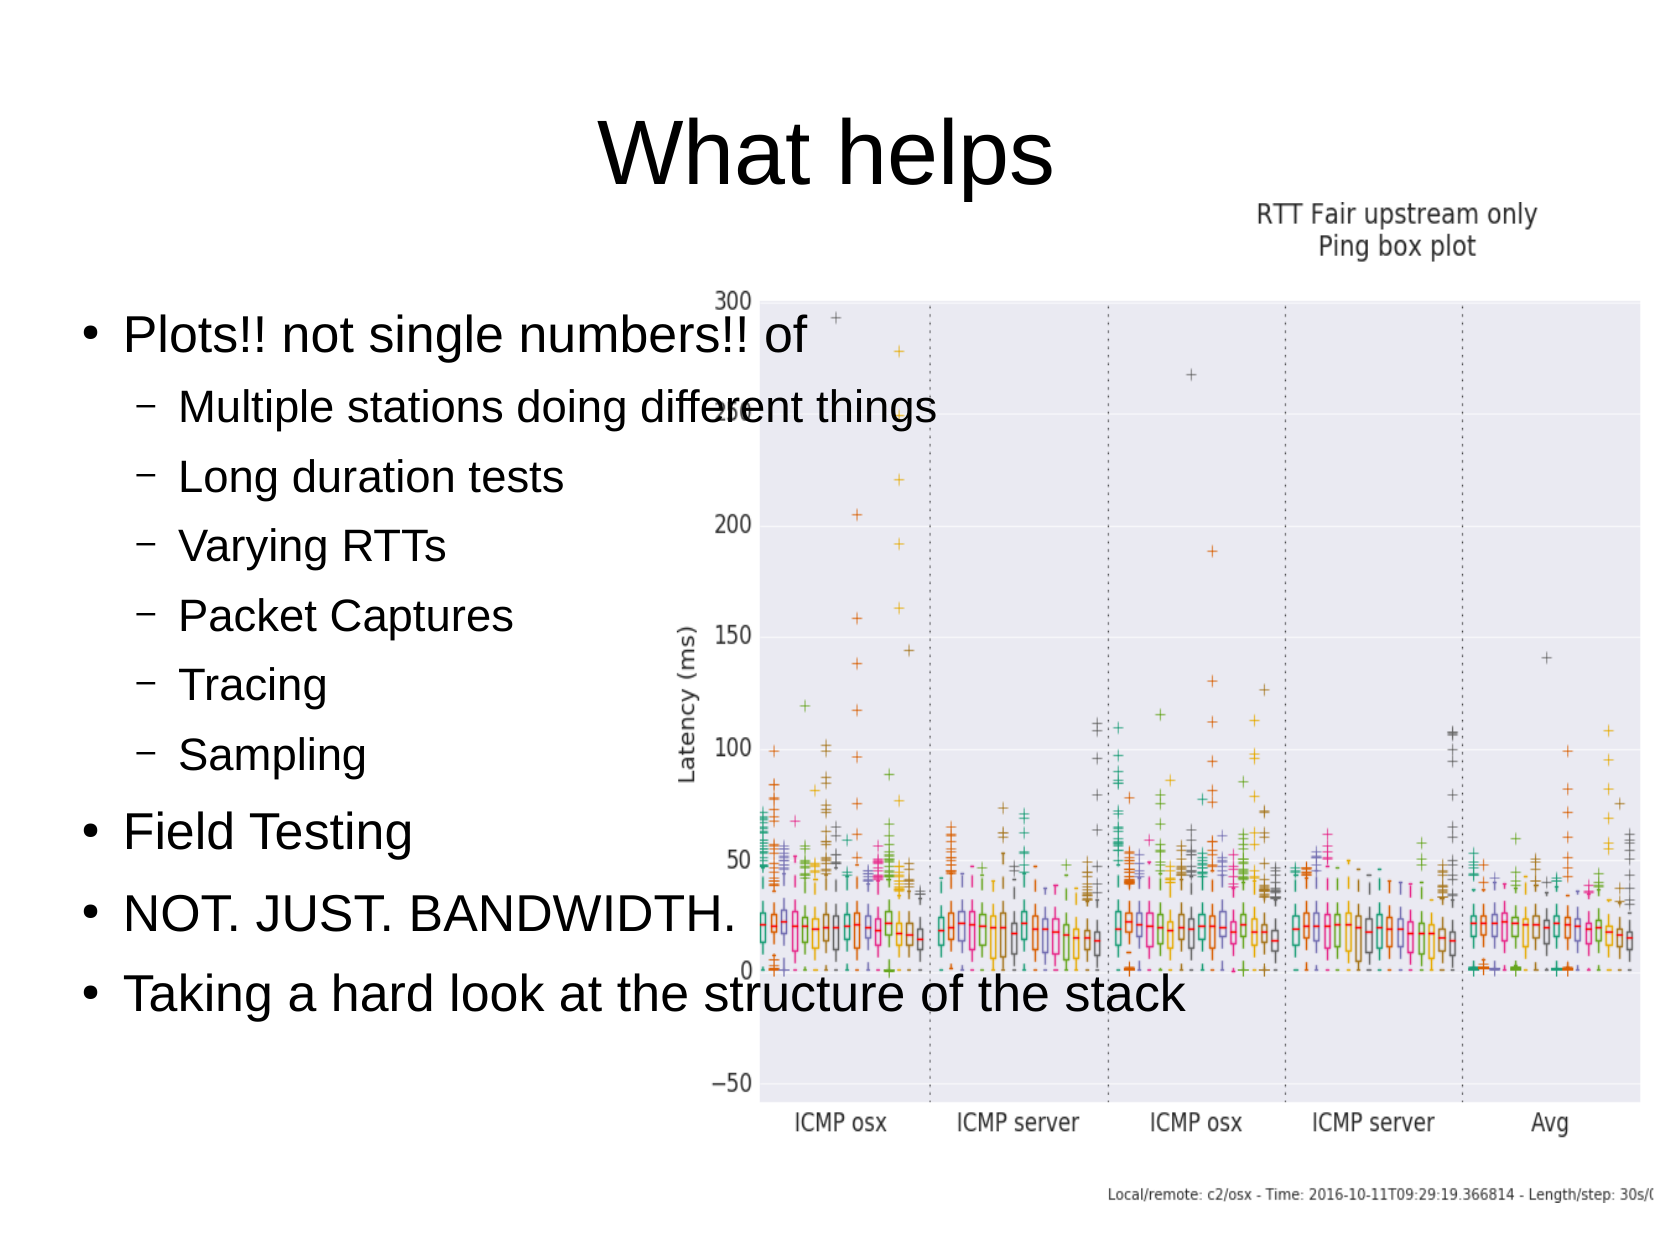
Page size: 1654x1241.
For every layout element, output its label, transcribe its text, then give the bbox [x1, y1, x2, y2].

picture [547, 202, 1654, 1203]
title What helps [82, 49, 1571, 257]
list Plots!! not single numbers!! of Multiple stations doing different things Long duration tests Varying RTTs Packet Captures Tracing Sampling Field Testing NOT. JUST. BANDWIDTH. Taking a hard look at the structure of the stack [67, 305, 1556, 1025]
